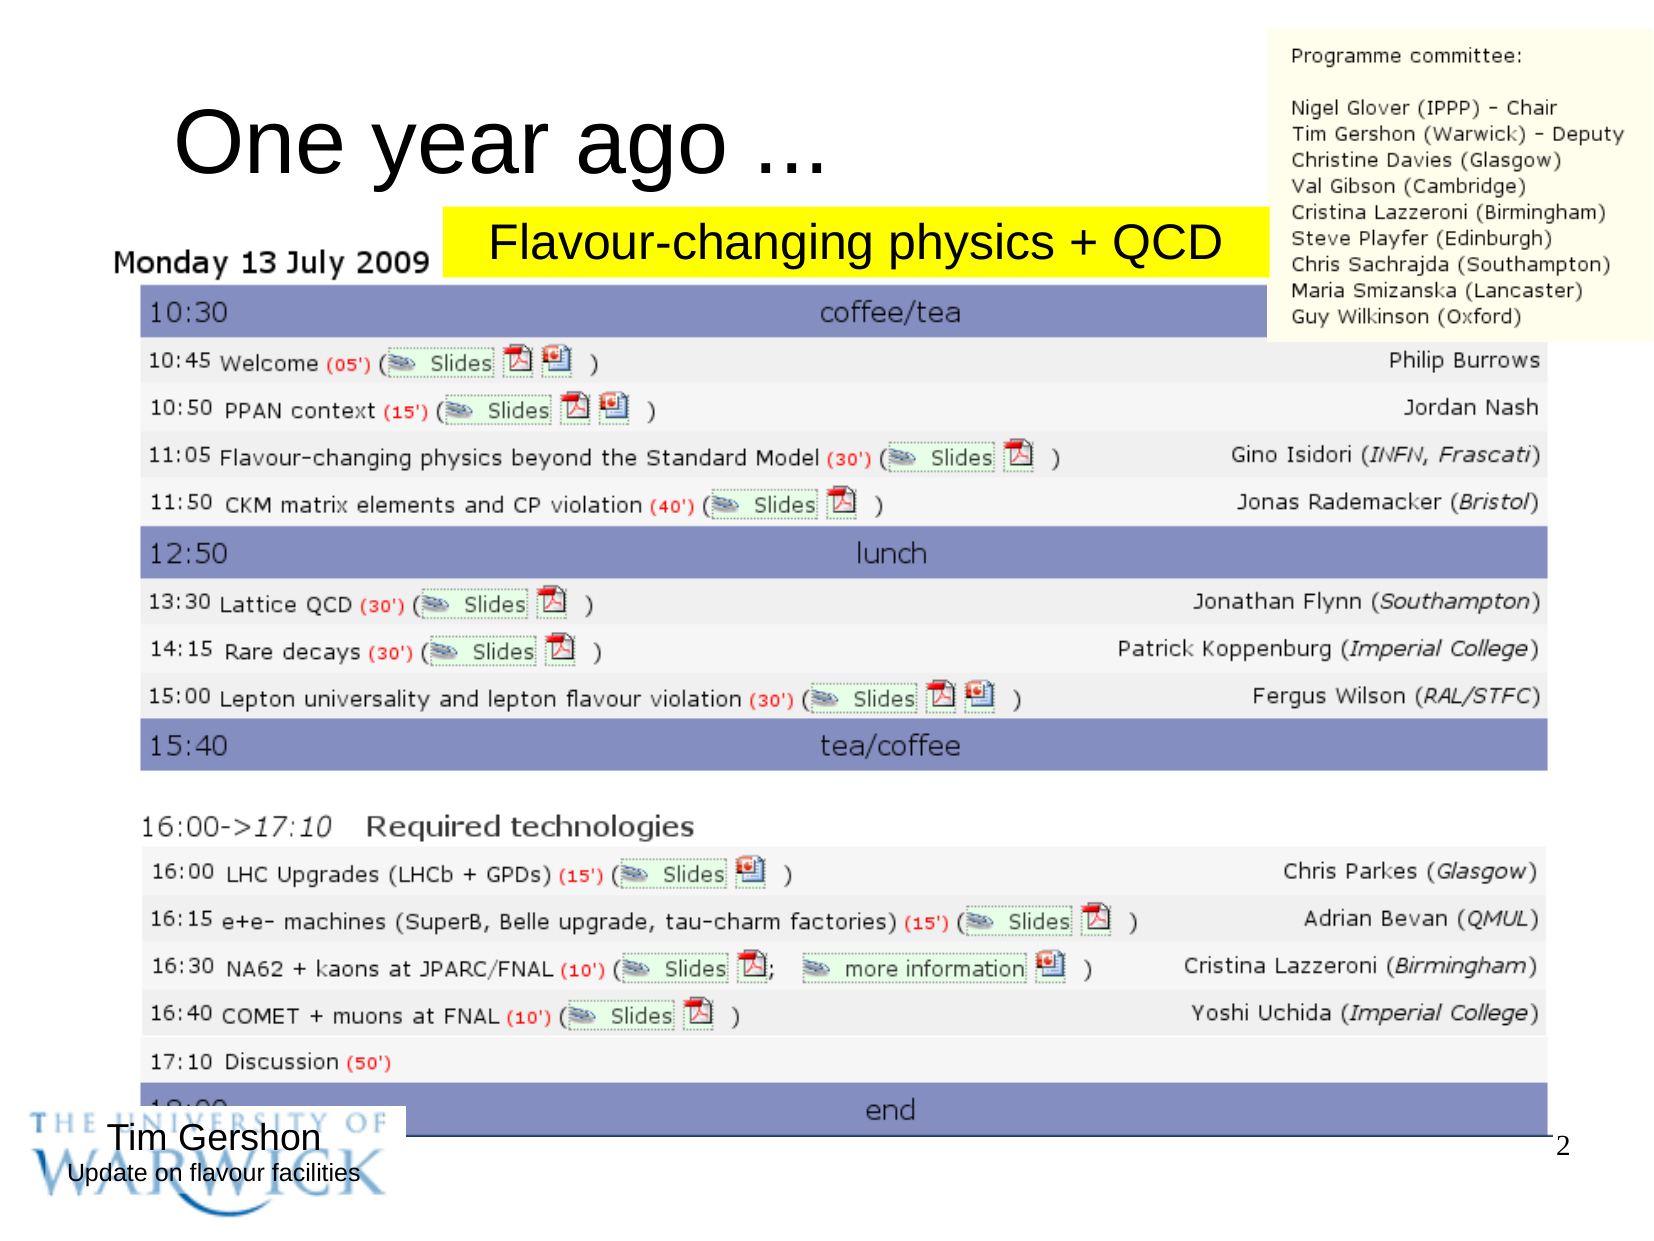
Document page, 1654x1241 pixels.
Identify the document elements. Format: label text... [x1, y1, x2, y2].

text_box Tim Gershon Update on flavour facilities [45, 1108, 383, 1194]
text_box One year ago ... [59, 82, 945, 201]
text_box Flavour-changing physics + QCD [442, 206, 1270, 278]
picture [19, 29, 1654, 1232]
